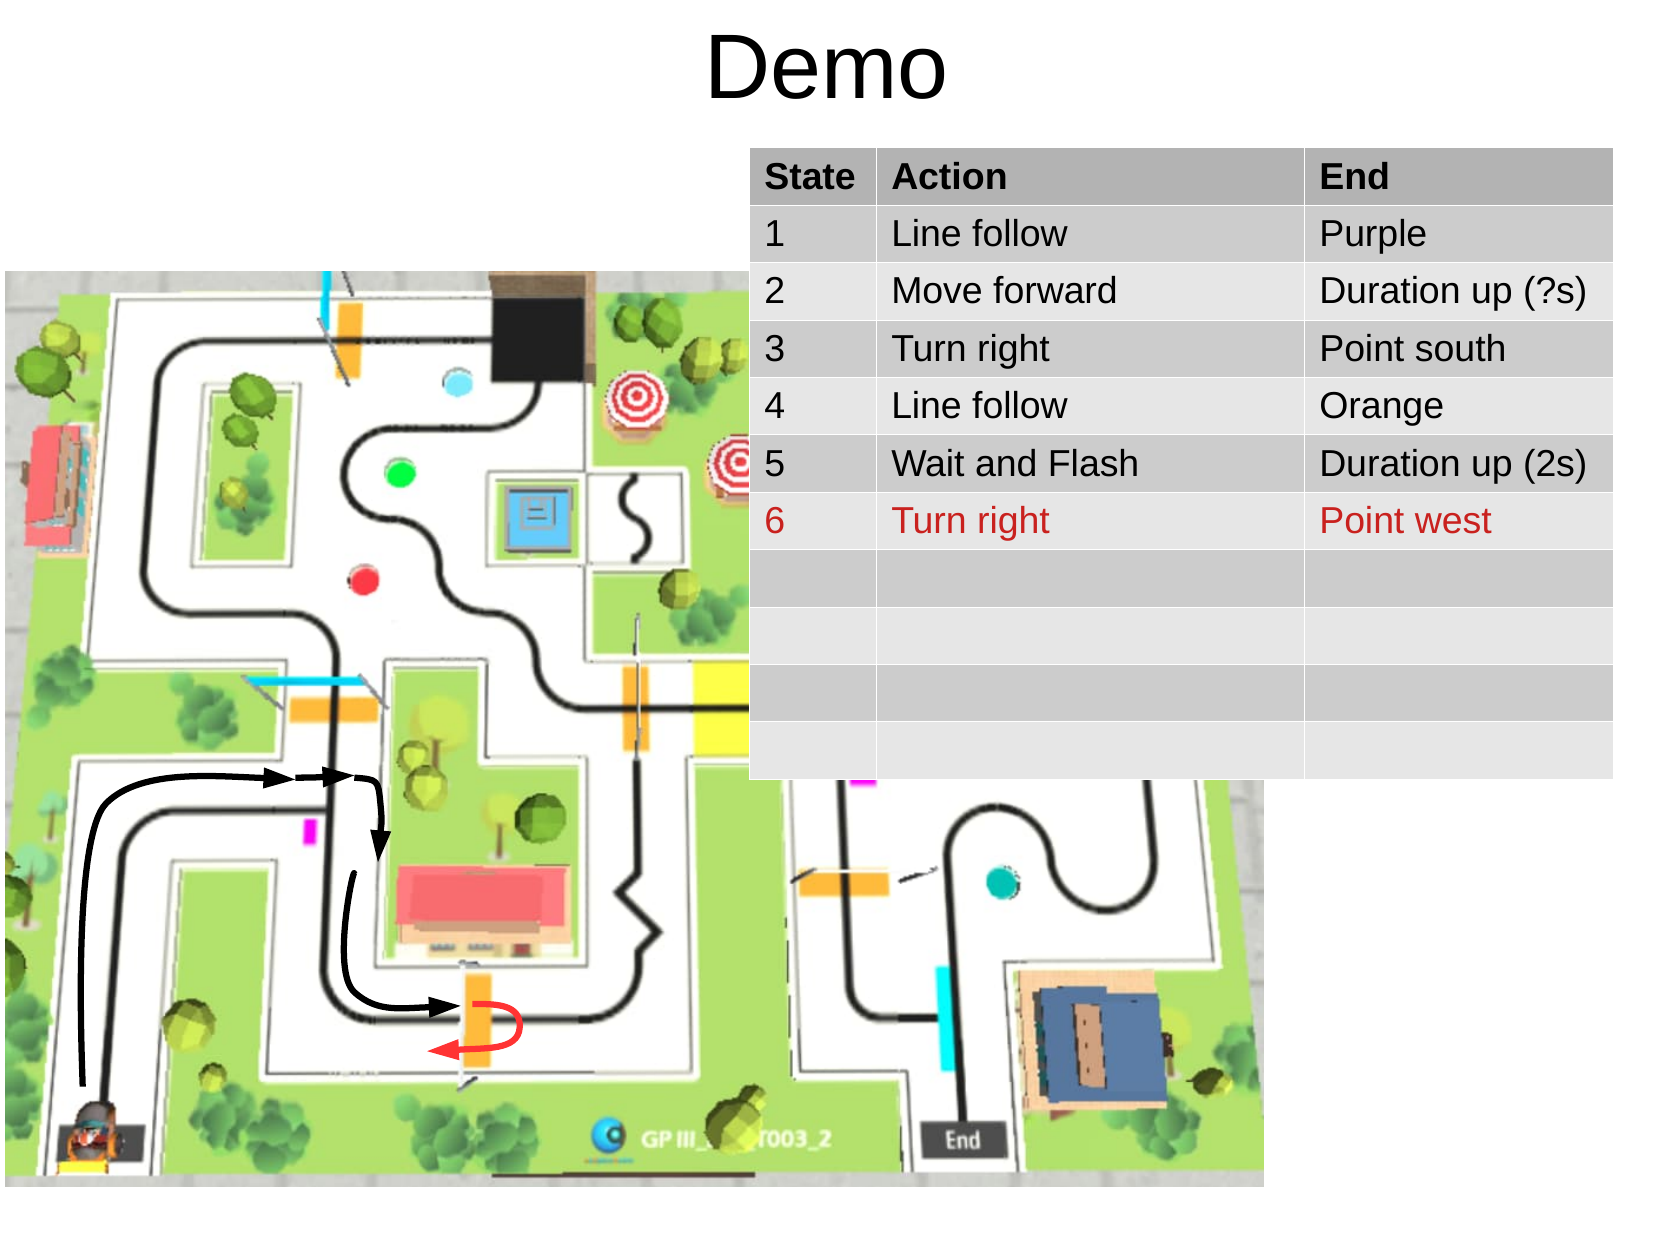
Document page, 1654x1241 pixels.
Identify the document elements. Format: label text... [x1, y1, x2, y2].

table_cell [750, 550, 876, 607]
table_cell Point west [1305, 493, 1613, 549]
table_header Action [877, 148, 1304, 205]
table_cell [750, 722, 876, 779]
table_cell Line follow [877, 206, 1304, 262]
title Demo [82, 15, 1571, 119]
table_header End [1305, 148, 1613, 205]
table_cell Turn right [877, 493, 1304, 549]
table_cell 4 [750, 378, 876, 434]
table_cell Point south [1305, 321, 1613, 377]
table_cell Duration up (?s) [1305, 263, 1613, 320]
table_cell [1305, 550, 1613, 607]
table_cell 5 [750, 435, 876, 492]
table_cell [877, 722, 1304, 779]
table_cell [1305, 665, 1613, 721]
table_cell [877, 665, 1304, 721]
picture [5, 271, 1264, 1187]
table_cell [1305, 608, 1613, 664]
table_cell 2 [750, 263, 876, 320]
table_cell [877, 608, 1304, 664]
table_cell [750, 608, 876, 664]
table_cell Purple [1305, 206, 1613, 262]
table_cell Orange [1305, 378, 1613, 434]
table_cell Wait and Flash [877, 435, 1304, 492]
table_cell Duration up (2s) [1305, 435, 1613, 492]
table_header State [750, 148, 876, 205]
table_cell Line follow [877, 378, 1304, 434]
table_cell [750, 665, 876, 721]
table_cell 6 [750, 493, 876, 549]
table_cell Turn right [877, 321, 1304, 377]
table_cell 1 [750, 206, 876, 262]
table_cell 3 [750, 321, 876, 377]
table_cell [877, 550, 1304, 607]
table_cell [1305, 722, 1613, 779]
table_cell Move forward [877, 263, 1304, 320]
